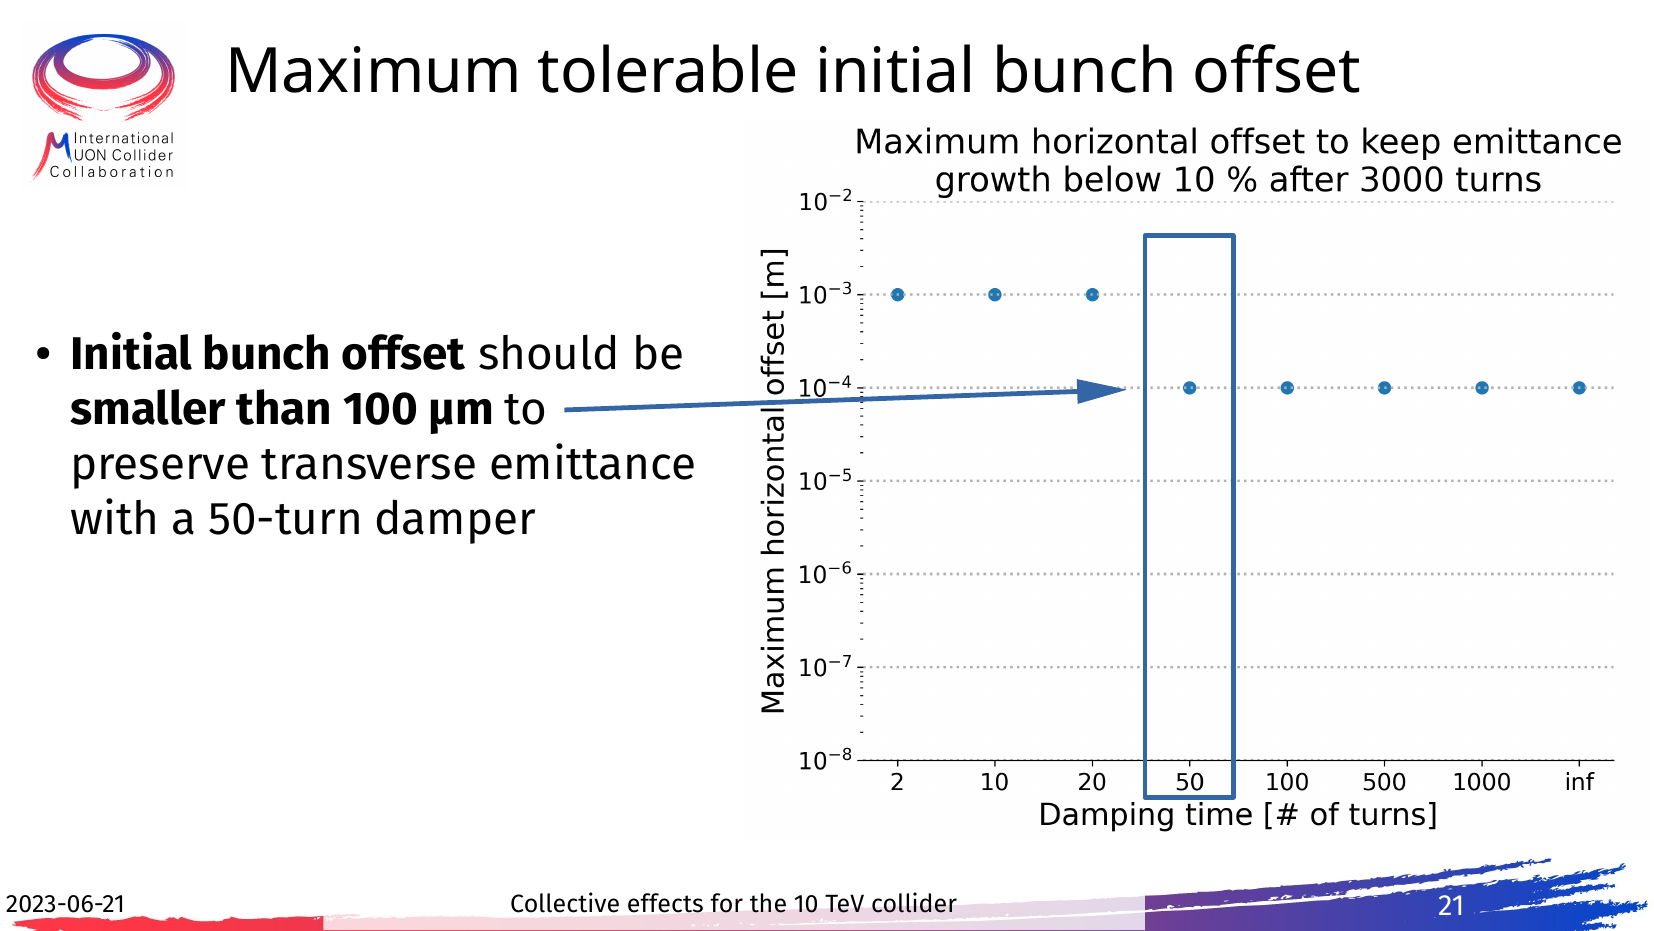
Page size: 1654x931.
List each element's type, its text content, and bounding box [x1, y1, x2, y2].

picture [723, 848, 1654, 931]
picture [0, 848, 323, 931]
text_box Initial bunch offset should be smaller than 100 μm to preserve transverse emittance with a 50-turn damper [20, 319, 723, 922]
title Maximum tolerable initial bunch offset [225, 25, 1571, 188]
picture [742, 114, 1654, 840]
picture [21, 21, 188, 189]
